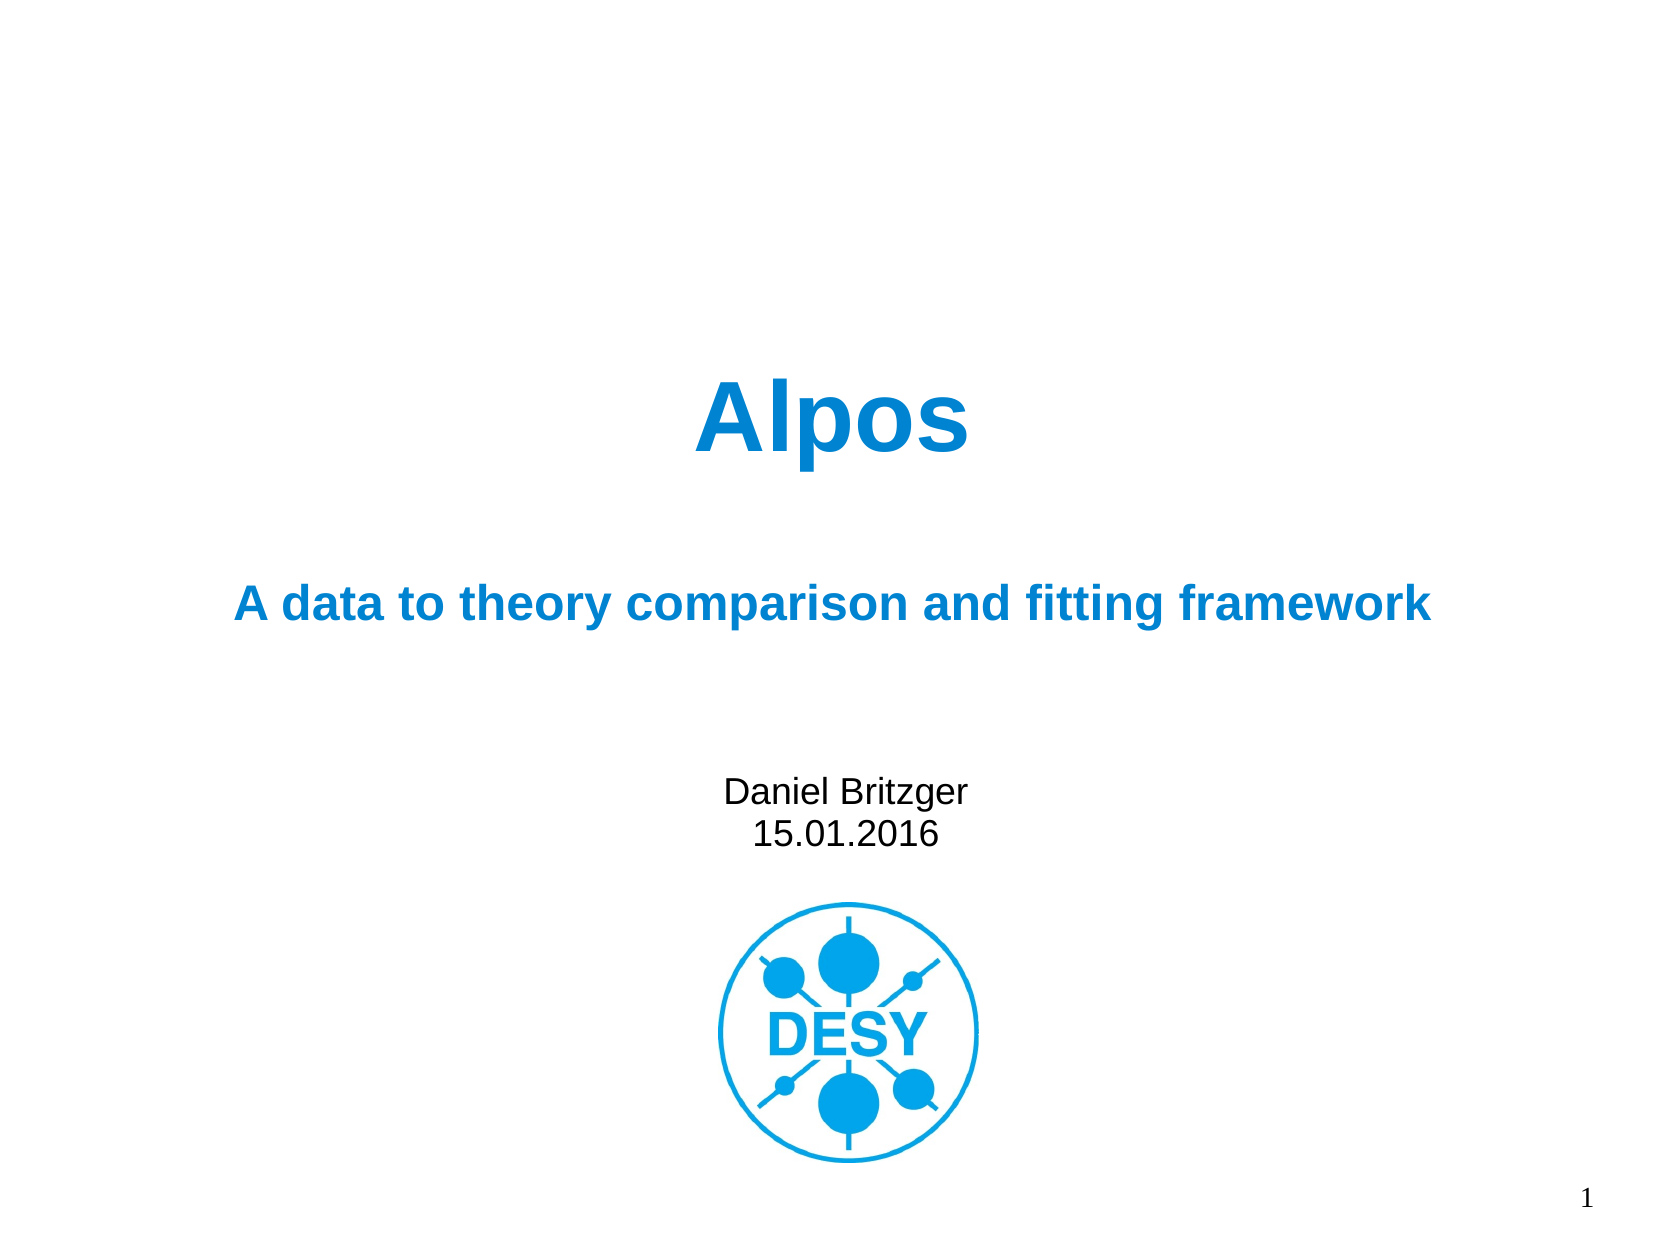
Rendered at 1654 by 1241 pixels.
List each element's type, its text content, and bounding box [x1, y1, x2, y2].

picture [723, 907, 974, 1158]
title Alpos A data to theory comparison and fitting framework [70, 360, 1595, 632]
picture [718, 1043, 833, 1163]
text_box Daniel Britzger 15.01.2016 [708, 763, 984, 863]
picture [864, 1048, 979, 1163]
picture [859, 902, 979, 1020]
picture [718, 902, 839, 1022]
